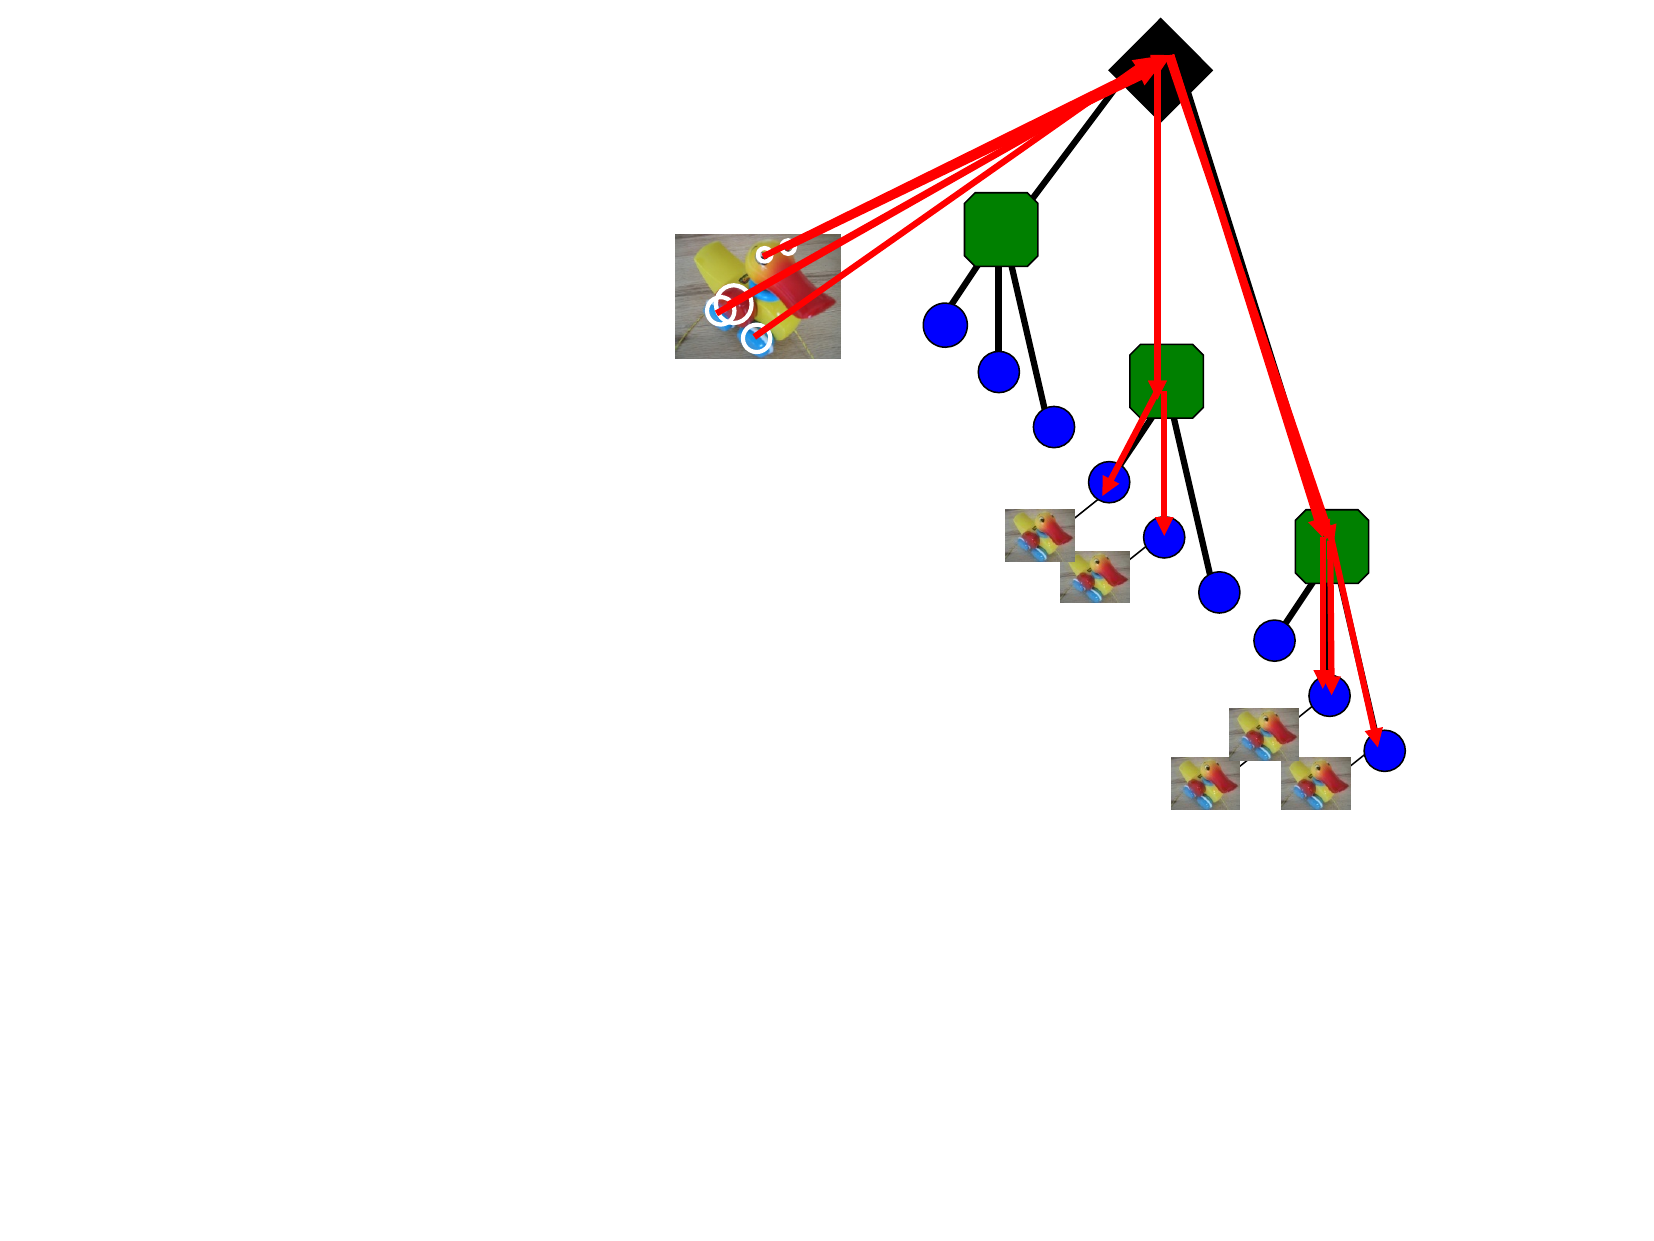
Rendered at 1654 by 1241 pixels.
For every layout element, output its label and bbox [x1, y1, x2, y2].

text_box [1161, 64, 1180, 122]
text_box [1129, 344, 1154, 417]
text_box [1033, 406, 1075, 448]
text_box [1161, 344, 1204, 419]
text_box [964, 192, 1038, 267]
text_box [978, 351, 1020, 393]
text_box [923, 303, 968, 348]
picture [1171, 708, 1351, 810]
text_box [1253, 620, 1296, 662]
picture [675, 234, 841, 359]
picture [735, 300, 749, 320]
text_box [1109, 18, 1213, 95]
picture [722, 288, 743, 298]
text_box [1326, 509, 1369, 584]
text_box [1198, 571, 1240, 614]
text_box [1088, 461, 1130, 503]
picture [719, 300, 726, 307]
text_box [1295, 509, 1321, 584]
text_box [1308, 678, 1351, 717]
picture [746, 327, 768, 349]
text_box [1126, 75, 1154, 116]
picture [710, 304, 722, 322]
text_box [1143, 519, 1185, 559]
text_box [1334, 570, 1338, 584]
text_box [1364, 730, 1406, 772]
picture [722, 309, 732, 319]
picture [1005, 509, 1130, 603]
text_box [1147, 395, 1161, 419]
